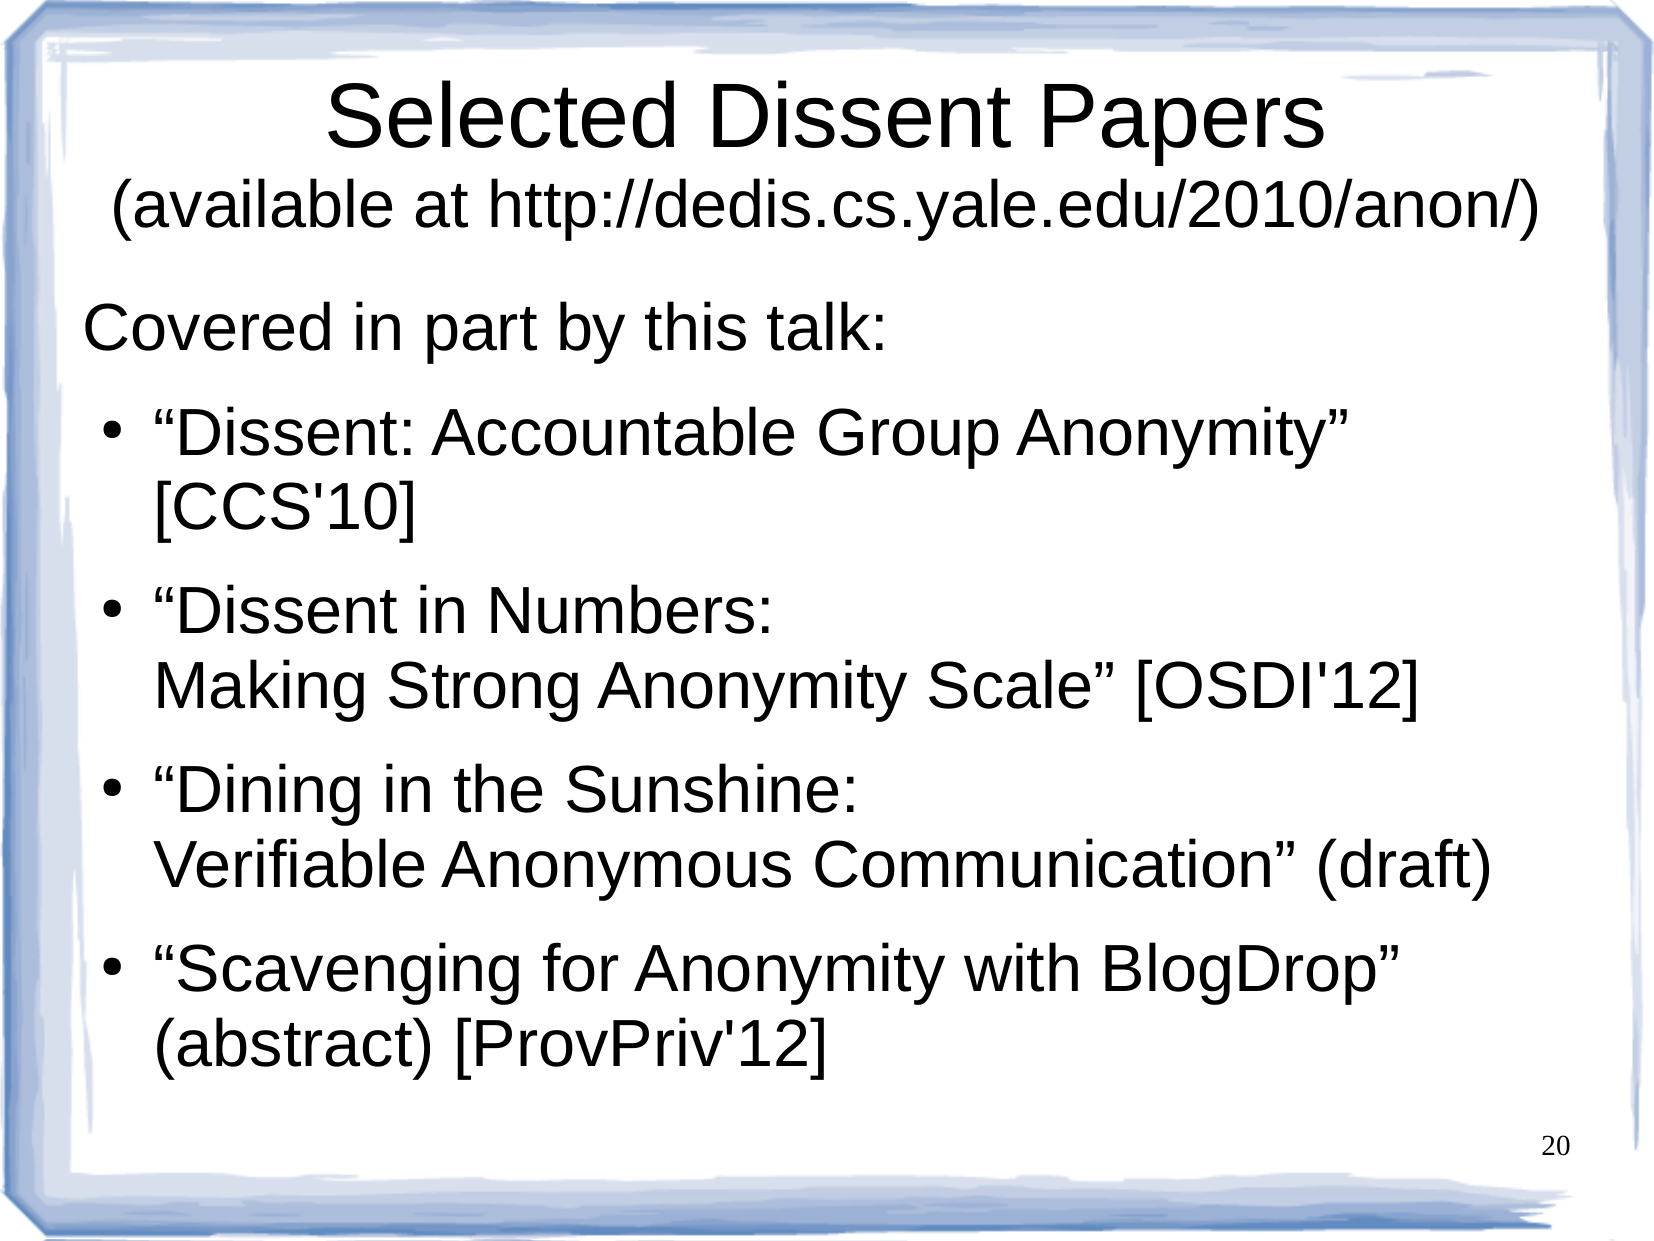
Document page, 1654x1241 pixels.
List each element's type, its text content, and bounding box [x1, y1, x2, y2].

title Selected Dissent Papers (available at http://dedis.cs.yale.edu/2010/anon/) [82, 49, 1571, 257]
list Covered in part by this talk: “Dissent: Accountable Group Anonymity” [CCS'10] “Dissent in Numbers: Making Strong Anonymity Scale” [OSDI'12] “Dining in the Sunshine: Verifiable Anonymous Communication” (draft) “Scavenging for Anonymity with BlogDrop” (abstract) [ProvPriv'12] [82, 290, 1571, 1079]
picture [0, 0, 1654, 1241]
